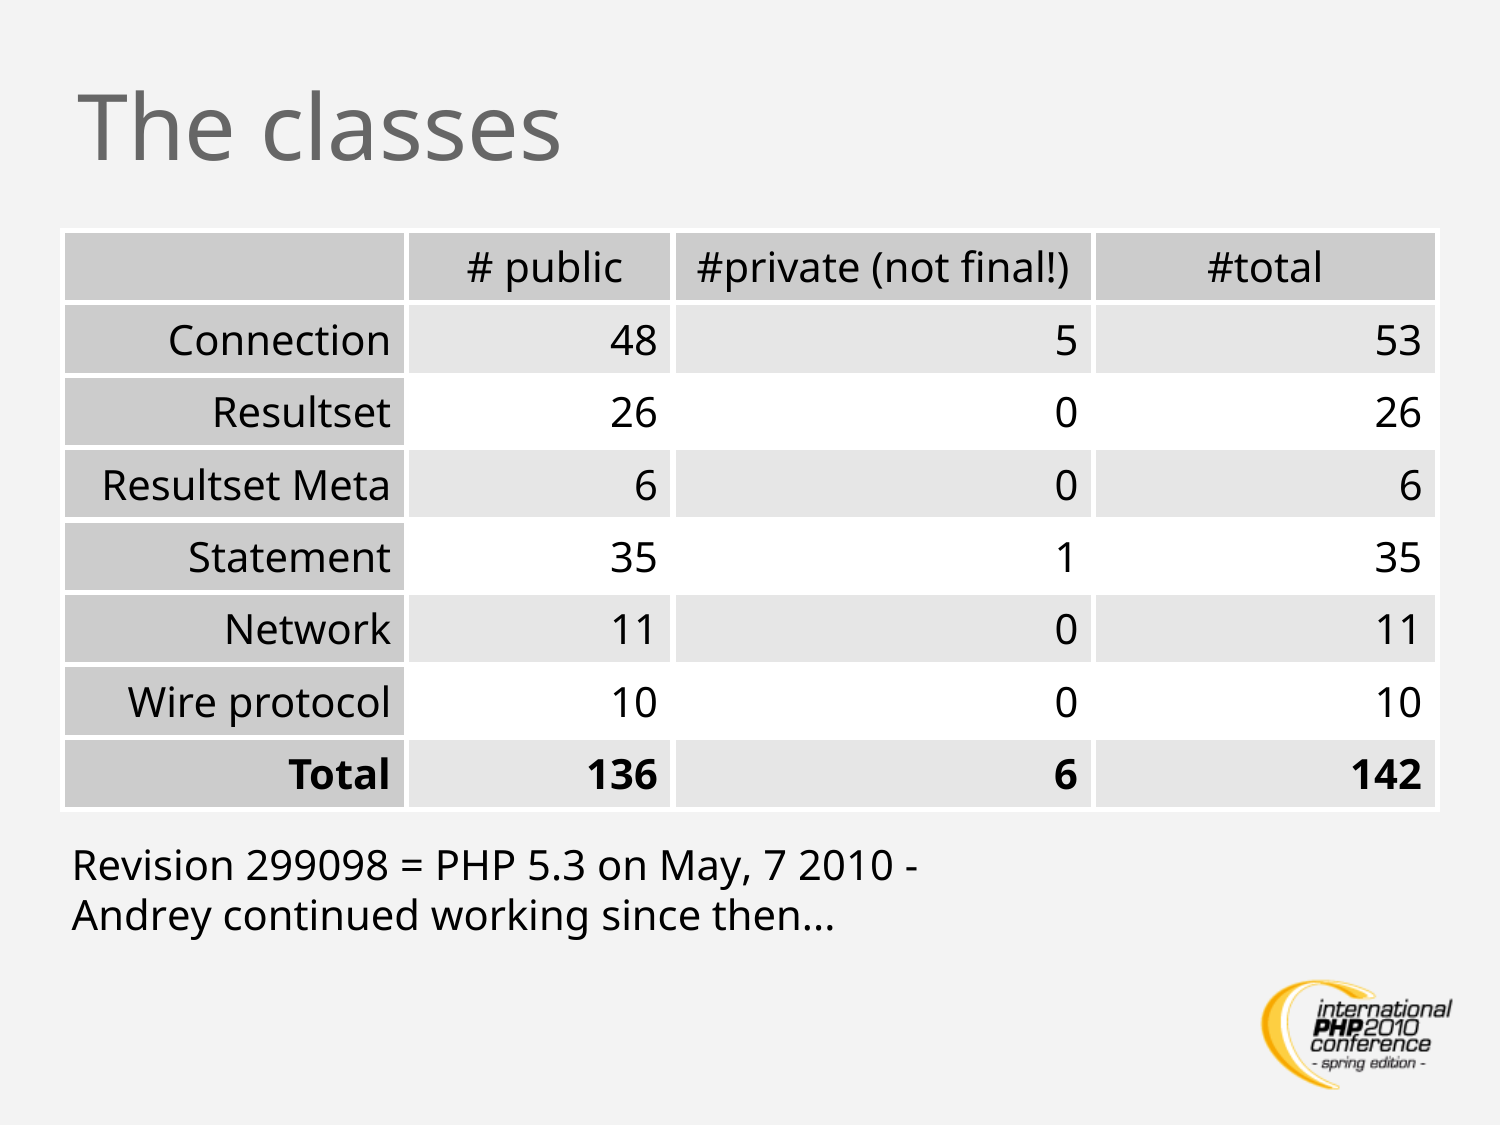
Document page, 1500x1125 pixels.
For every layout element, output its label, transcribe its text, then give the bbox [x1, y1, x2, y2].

table_cell 0 [676, 667, 1091, 735]
table_cell 35 [1096, 523, 1435, 590]
table_cell 136 [409, 740, 670, 807]
table_cell 6 [409, 450, 670, 517]
table_header #private (not final!) [676, 233, 1091, 300]
table_cell 26 [409, 378, 670, 445]
table_cell 10 [1096, 667, 1435, 735]
title The classes [62, 37, 1438, 213]
table_cell Network [65, 595, 404, 662]
picture [0, 0, 1500, 1125]
table_cell 6 [1096, 450, 1435, 517]
table_cell Statement [65, 523, 404, 590]
table_cell Resultset Meta [65, 450, 404, 517]
table_cell 35 [409, 523, 670, 590]
table_cell Resultset [65, 378, 404, 445]
table_cell 10 [409, 667, 670, 735]
table_cell Wire protocol [65, 667, 404, 735]
table_cell Total [65, 740, 404, 807]
table_cell 26 [1096, 378, 1435, 445]
text_box Revision 299098 = PHP 5.3 on May, 7 2010 - Andrey continued working since then... [56, 831, 1093, 1027]
table_header #total [1096, 233, 1435, 300]
table_cell 0 [676, 378, 1091, 445]
table_cell 142 [1096, 740, 1435, 807]
table_cell 1 [676, 523, 1091, 590]
table_cell 53 [1096, 305, 1435, 373]
table_cell 6 [676, 740, 1091, 807]
table_header # public [409, 233, 670, 300]
table_header [65, 233, 404, 300]
table_cell 0 [676, 450, 1091, 517]
table_cell 11 [409, 595, 670, 662]
table_cell 11 [1096, 595, 1435, 662]
table_cell 48 [409, 305, 670, 373]
table_cell Connection [65, 305, 404, 373]
table_cell 5 [676, 305, 1091, 373]
table_cell 0 [676, 595, 1091, 662]
